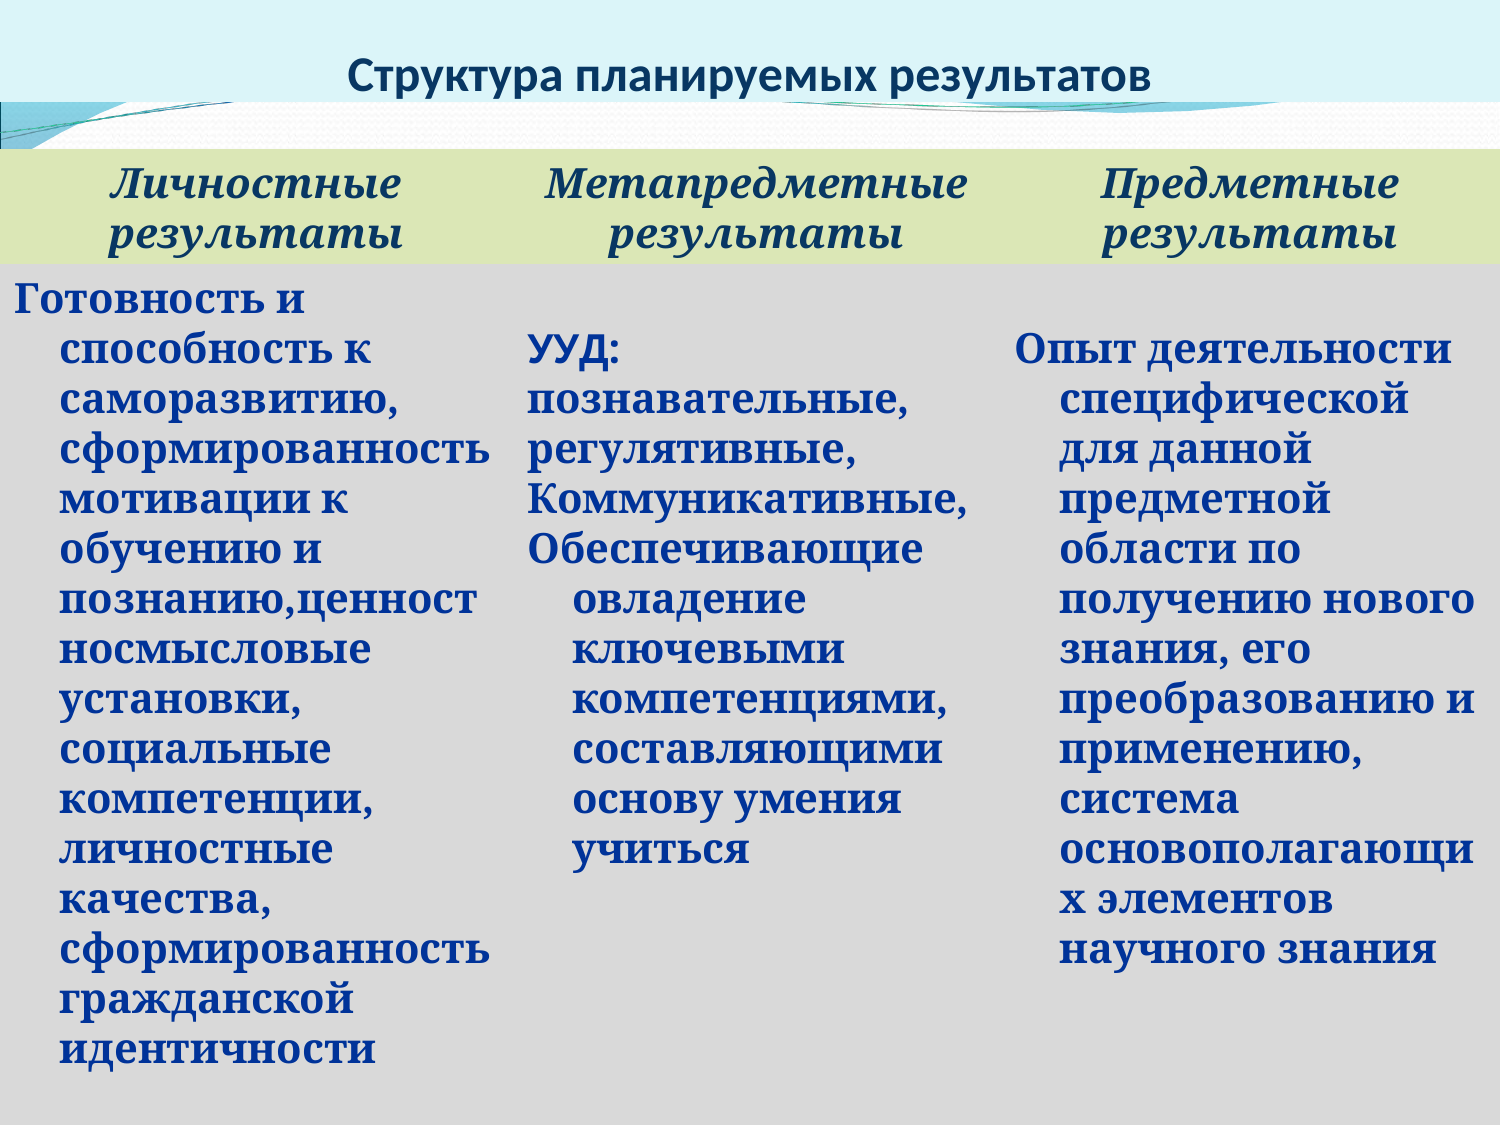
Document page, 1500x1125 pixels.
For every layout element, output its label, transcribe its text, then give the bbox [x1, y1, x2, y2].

picture [2, 102, 1500, 149]
table_cell УУД: познавательные, регулятивные, Коммуникативные, Обеспечивающие овладение ключевыми компетенциями, составляющими основу умения учиться [512, 264, 1000, 1125]
table_header Метапредметные результаты [512, 149, 1000, 264]
title Структура планируемых результатов [0, 0, 1500, 102]
table_cell Опыт деятельности специфической для данной предметной области по получению нового знания, его преобразованию и применению, система основополагающих элементов научного знания [1000, 264, 1500, 1125]
table_header Предметные результаты [1000, 149, 1500, 264]
table_cell Готовность и способность к саморазвитию, сформированность мотивации к обучению и познанию,ценностносмысловые установки, социальные компетенции, личностные качества, сформированность гражданской идентичности [0, 264, 512, 1125]
table_header Личностные результаты [0, 149, 512, 264]
